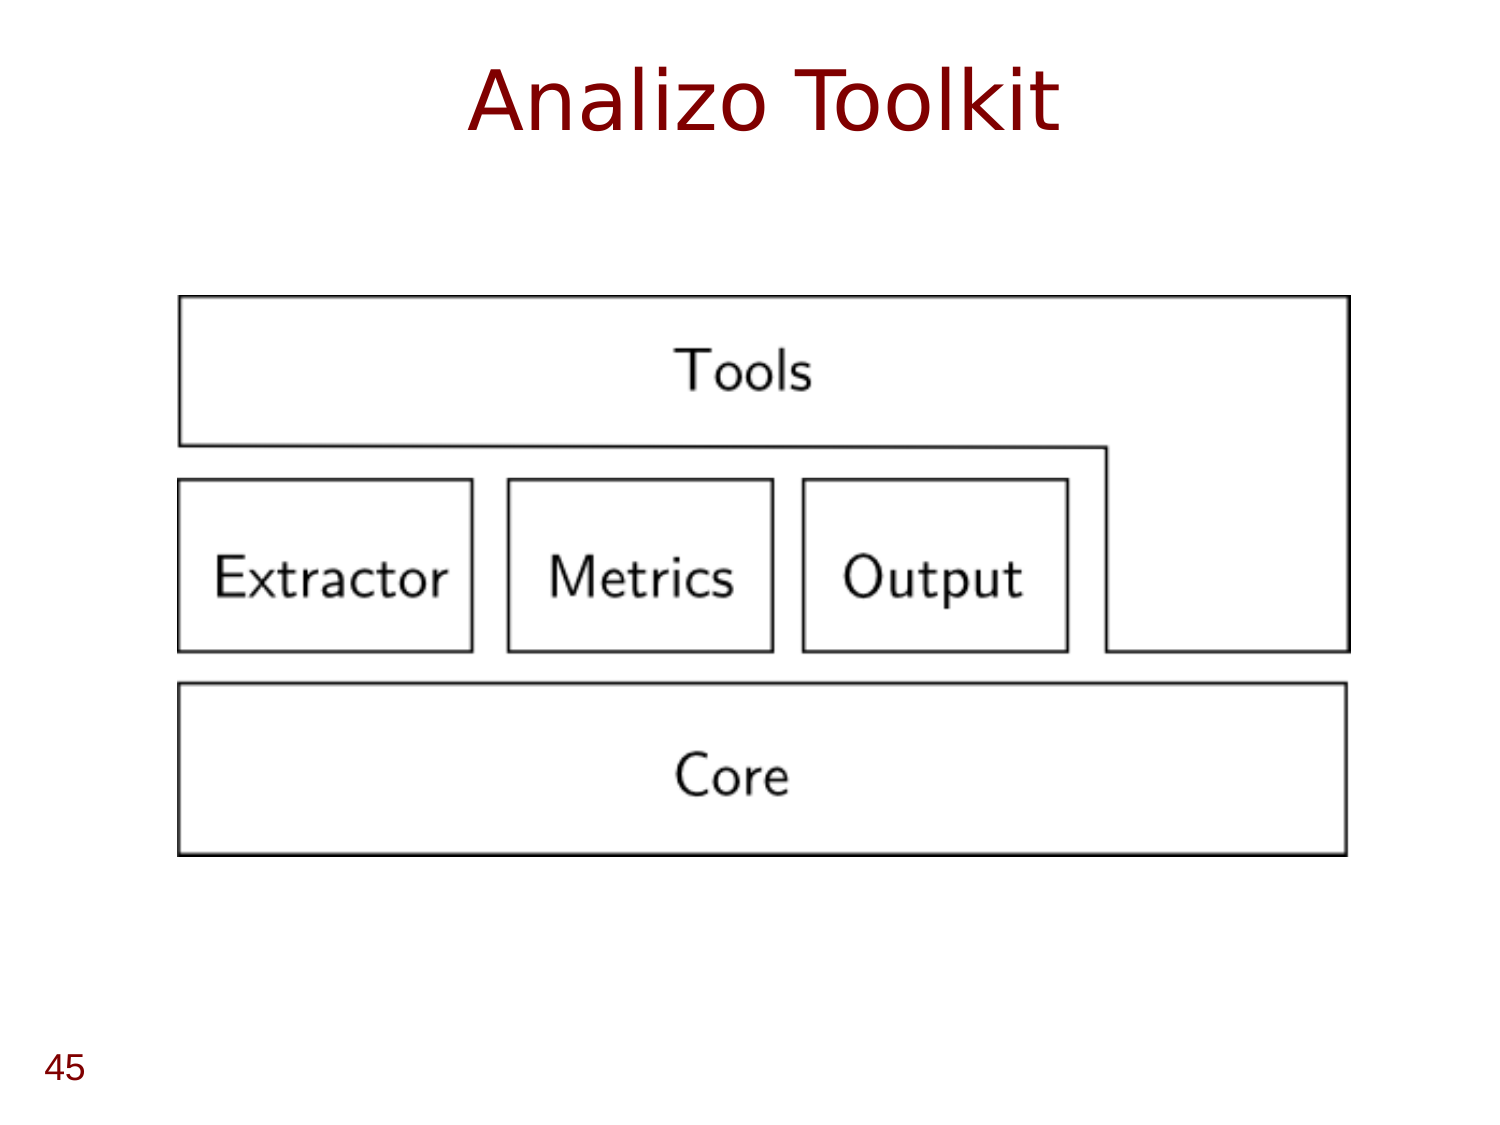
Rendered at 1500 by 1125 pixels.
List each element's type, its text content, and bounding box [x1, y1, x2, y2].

picture [177, 295, 1351, 857]
title Analizo Toolkit [70, 27, 1459, 178]
